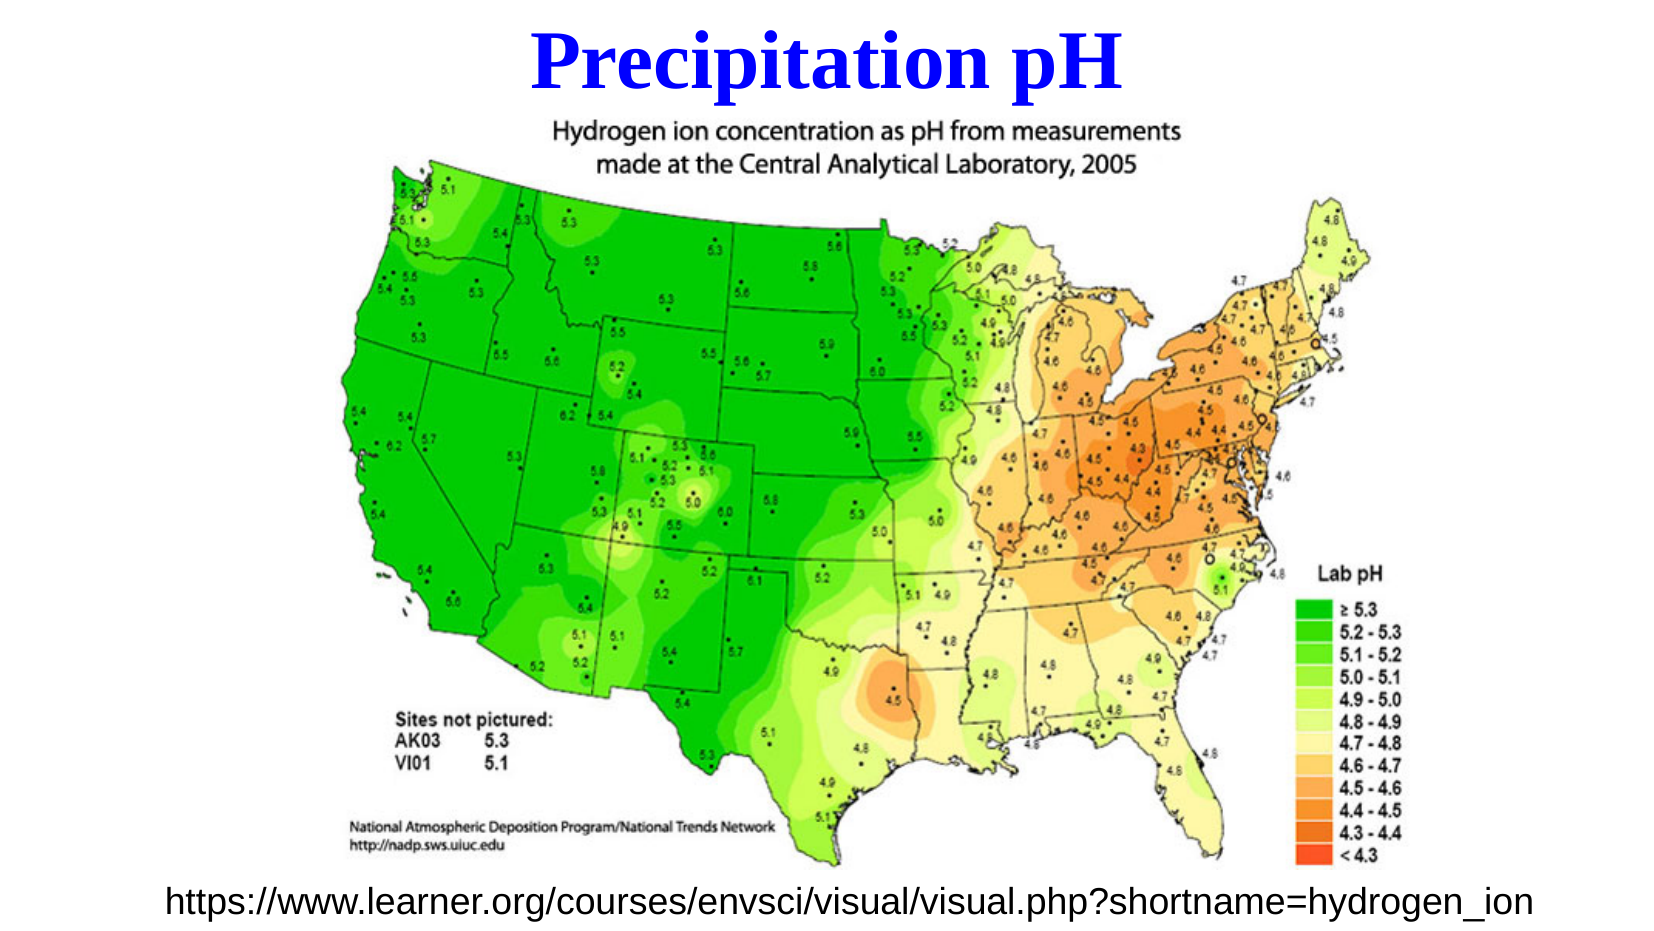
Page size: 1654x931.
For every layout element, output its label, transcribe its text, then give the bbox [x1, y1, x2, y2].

picture [335, 106, 1416, 871]
title Precipitation pH [0, 0, 1654, 106]
text_box https://www.learner.org/courses/envsci/visual/visual.php?shortname=hydrogen_ion [150, 873, 1553, 931]
